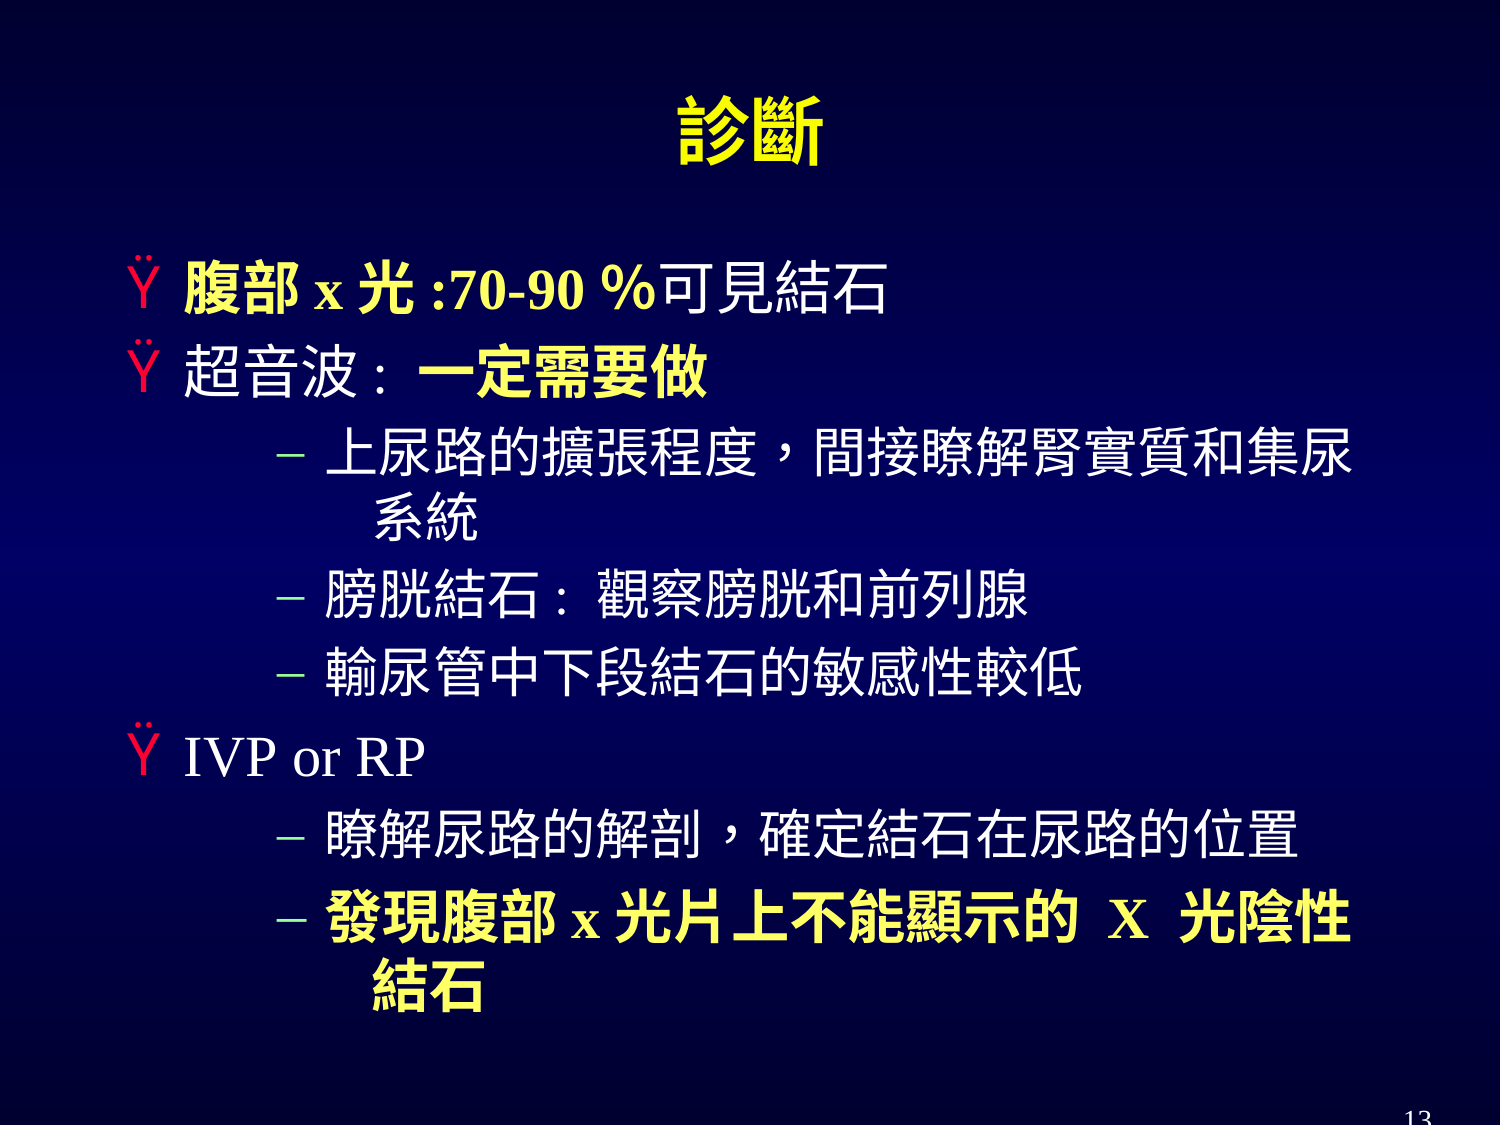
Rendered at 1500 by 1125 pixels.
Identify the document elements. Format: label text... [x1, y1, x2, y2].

text_box [1387, 1093, 1491, 1118]
list 腹部x光:70-90％可見結石 超音波: 一定需要做 上尿路的擴張程度，間接瞭解腎實質和集尿系統 膀胱結石: 觀察膀胱和前列腺 輸尿管中下段結石的敏感性較低 IVP or RP 瞭解尿路的解剖，確定結石在尿路的位置 發現腹部x光片上不能顯示的 X 光陰性結石 [112, 243, 1388, 1044]
title 診斷 [112, 62, 1388, 197]
